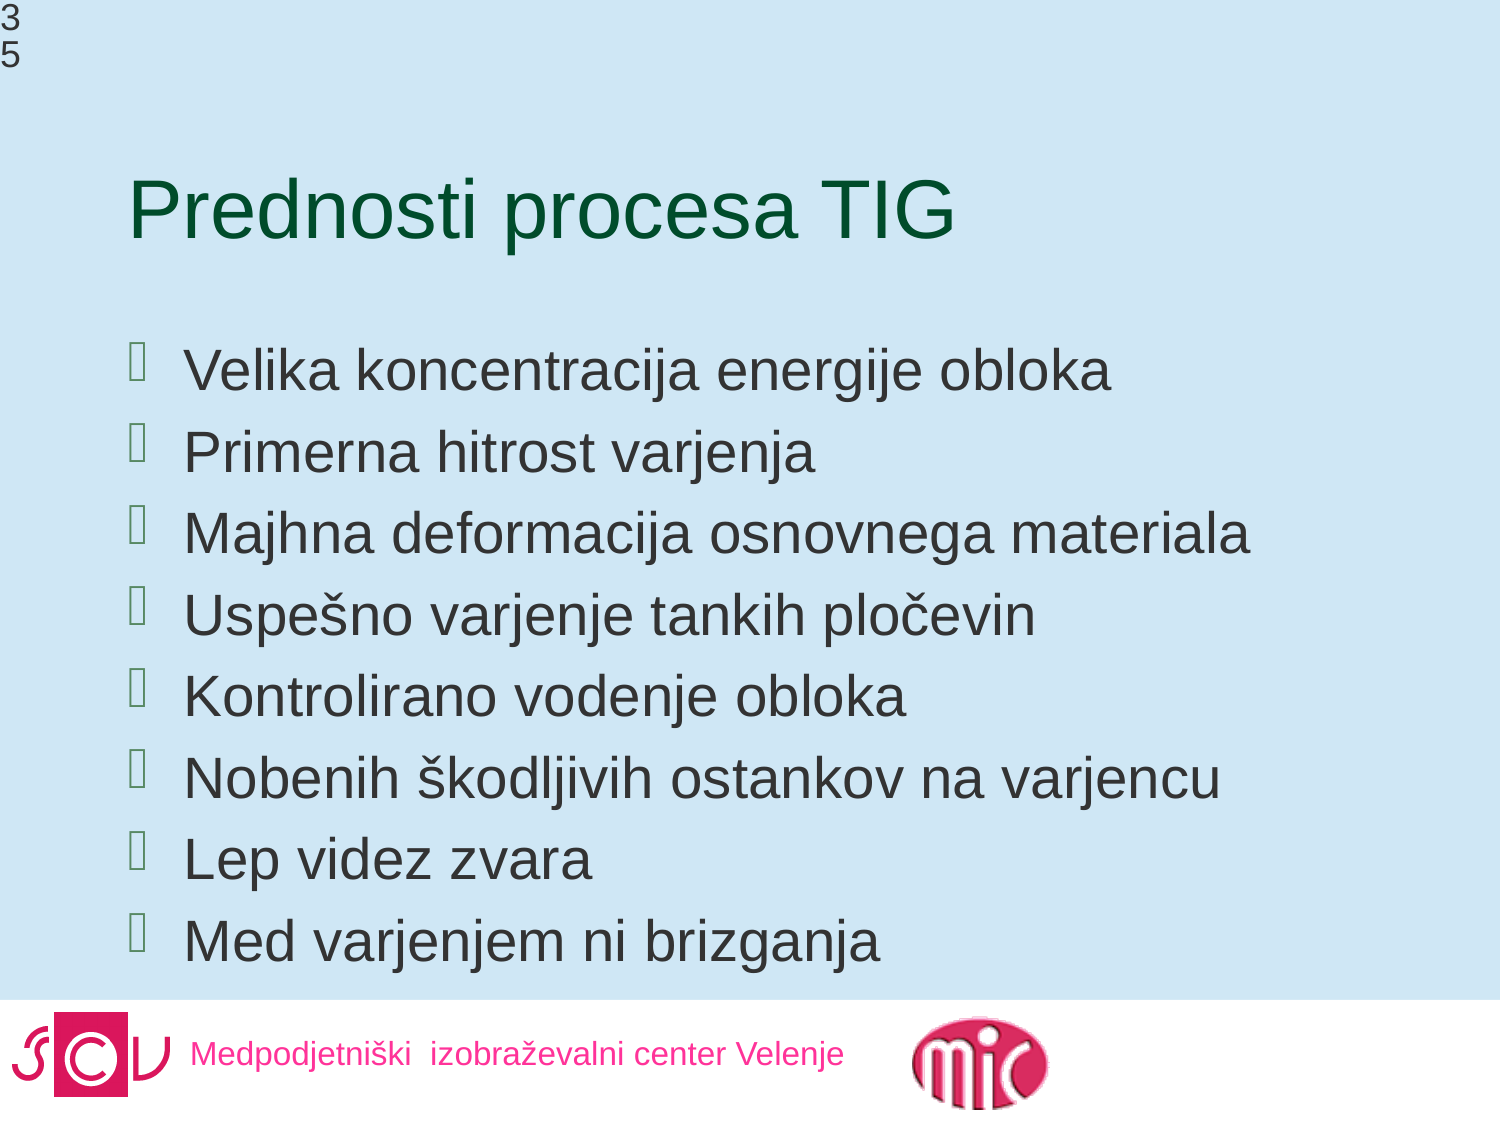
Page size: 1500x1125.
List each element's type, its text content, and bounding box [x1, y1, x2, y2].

title Prednosti procesa TIG [112, 75, 1388, 263]
picture [12, 1012, 170, 1097]
list Velika koncentracija energije obloka Primerna hitrost varjenja Majhna deformacija osnovnega materiala Uspešno varjenje tankih pločevin Kontrolirano vodenje obloka Nobenih škodljivih ostankov na varjencu Lep videz zvara Med varjenjem ni brizganja [112, 324, 1388, 1000]
picture [912, 1012, 1050, 1110]
